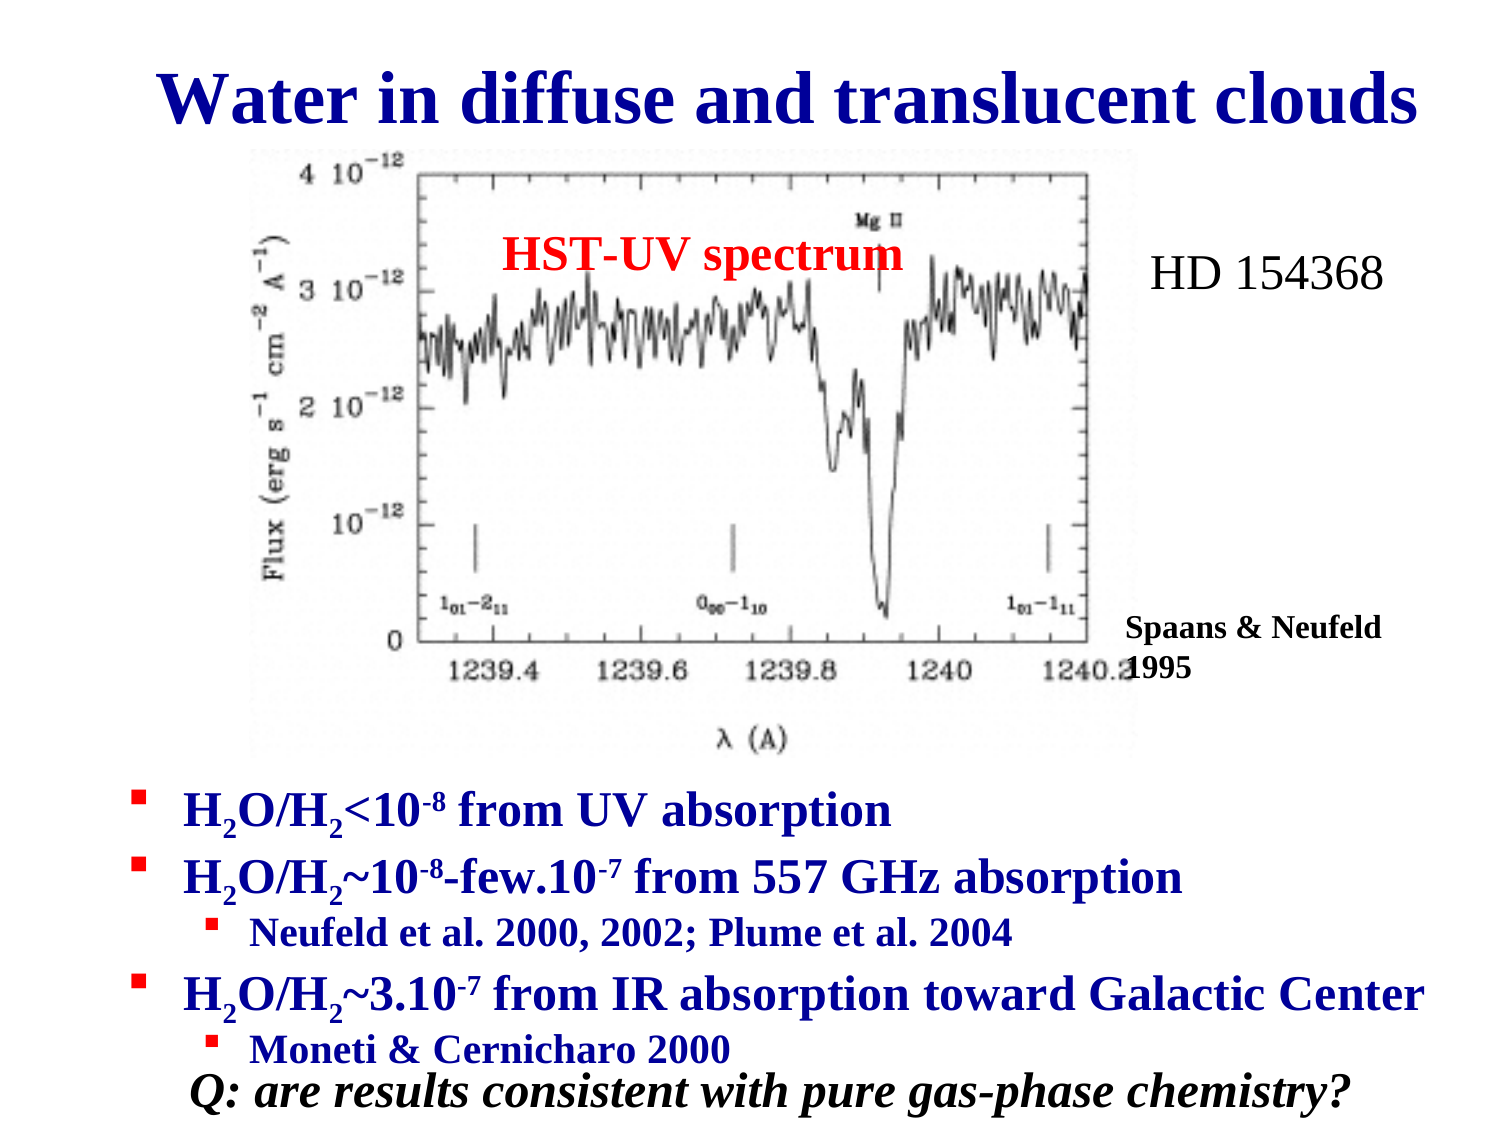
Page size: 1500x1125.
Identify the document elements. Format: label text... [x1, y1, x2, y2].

list H2O/H2<10-8 from UV absorption H2O/H2~10-8-few.10-7 from 557 GHz absorption Neufeld et al. 2000, 2002; Plume et al. 2004 H2O/H2~3.10-7 from IR absorption toward Galactic Center Moneti & Cernicharo 2000 [112, 774, 1450, 1080]
title Water in diffuse and translucent clouds [112, 0, 1463, 188]
text_box HST-UV spectrum [487, 212, 919, 288]
picture [249, 149, 1138, 758]
text_box Q: are results consistent with pure gas-phase chemistry? [174, 1049, 1369, 1125]
text_box Spaans & Neufeld 1995 [1110, 597, 1398, 693]
text_box HD 154368 [1135, 231, 1400, 308]
